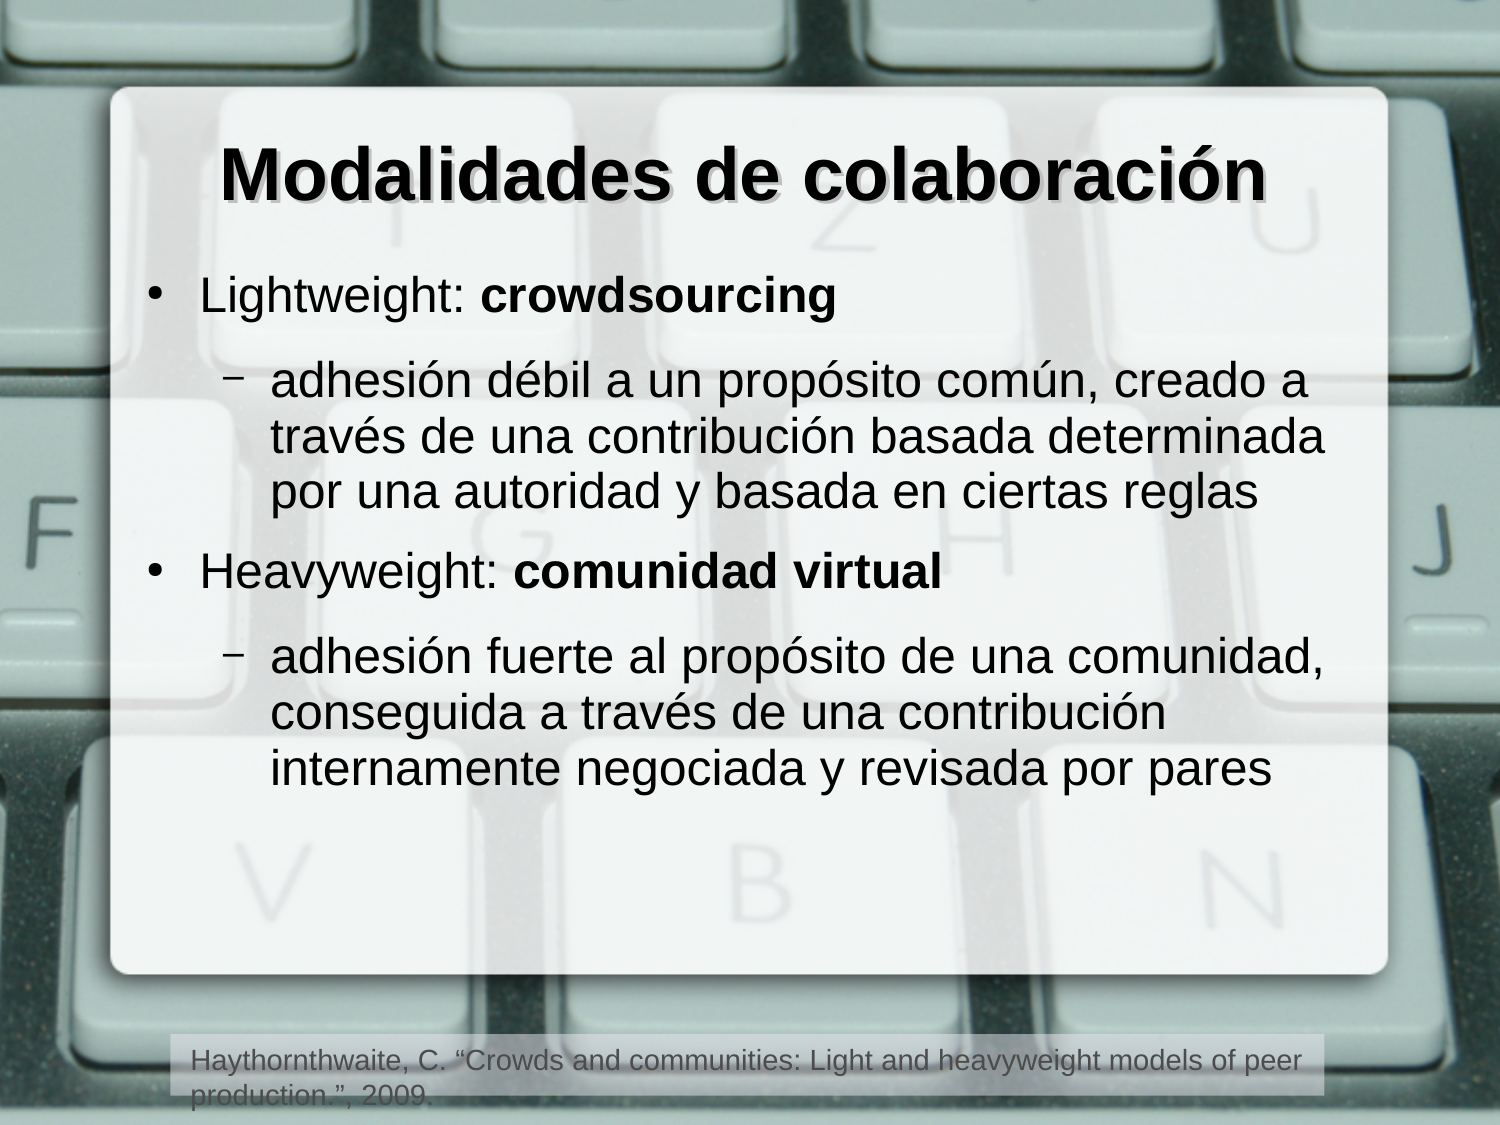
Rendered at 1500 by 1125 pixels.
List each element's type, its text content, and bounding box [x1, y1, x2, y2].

title Modalidades de colaboración [123, 106, 1367, 242]
picture [0, 0, 1500, 1125]
list Lightweight: crowdsourcing adhesión débil a un propósito común, creado a través de una contribución basada determinada por una autoridad y basada en ciertas reglas Heavyweight: comunidad virtual adhesión fuerte al propósito de una comunidad, conseguida a través de una contribución internamente negociada y revisada por pares [128, 266, 1397, 1007]
text_box Haythornthwaite, C. “Crowds and communities: Light and heavyweight models of peer production.”, 2009. [170, 1034, 1325, 1096]
